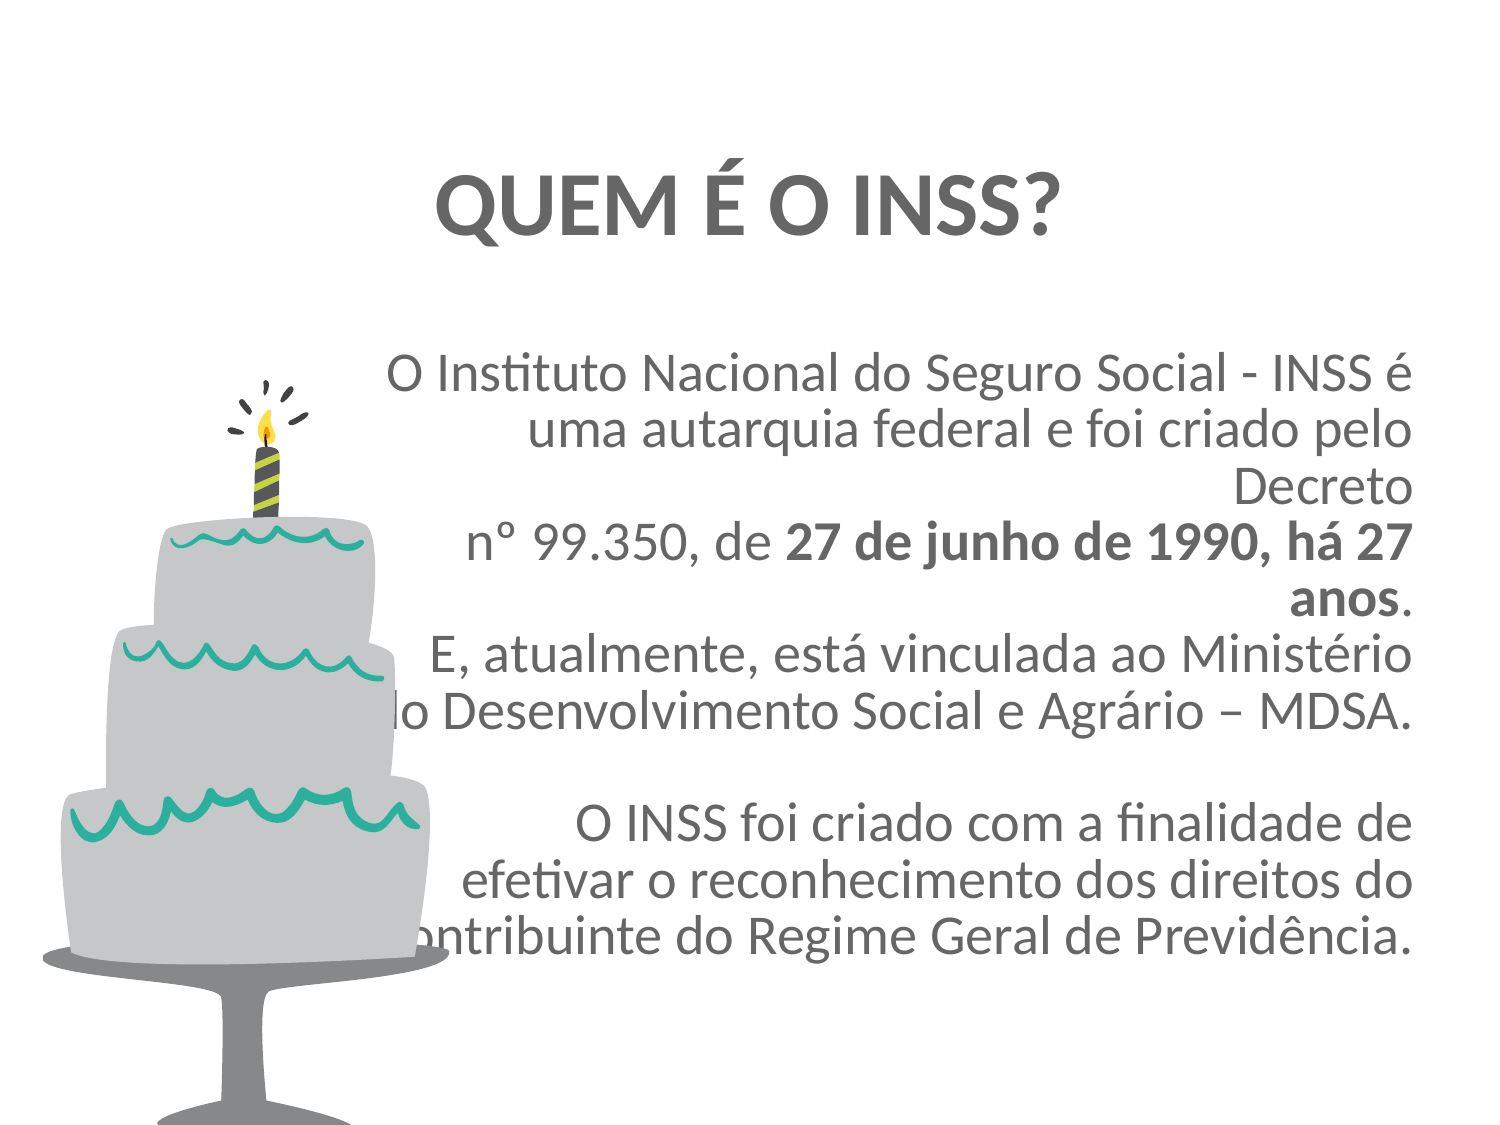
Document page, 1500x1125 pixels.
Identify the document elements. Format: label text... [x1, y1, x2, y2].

subtitle O Instituto Nacional do Seguro Social - INSS é uma autarquia federal e foi criado pelo Decreto nº 99.350, de 27 de junho de 1990, há 27 anos. E, atualmente, está vinculada ao Ministério do Desenvolvimento Social e Agrário – MDSA. O INSS foi criado com a finalidade de efetivar o reconhecimento dos direitos do contribuinte do Regime Geral de Previdência. [364, 342, 1415, 975]
picture [42, 379, 450, 1125]
title QUEM É O INSS? [75, 135, 1425, 290]
